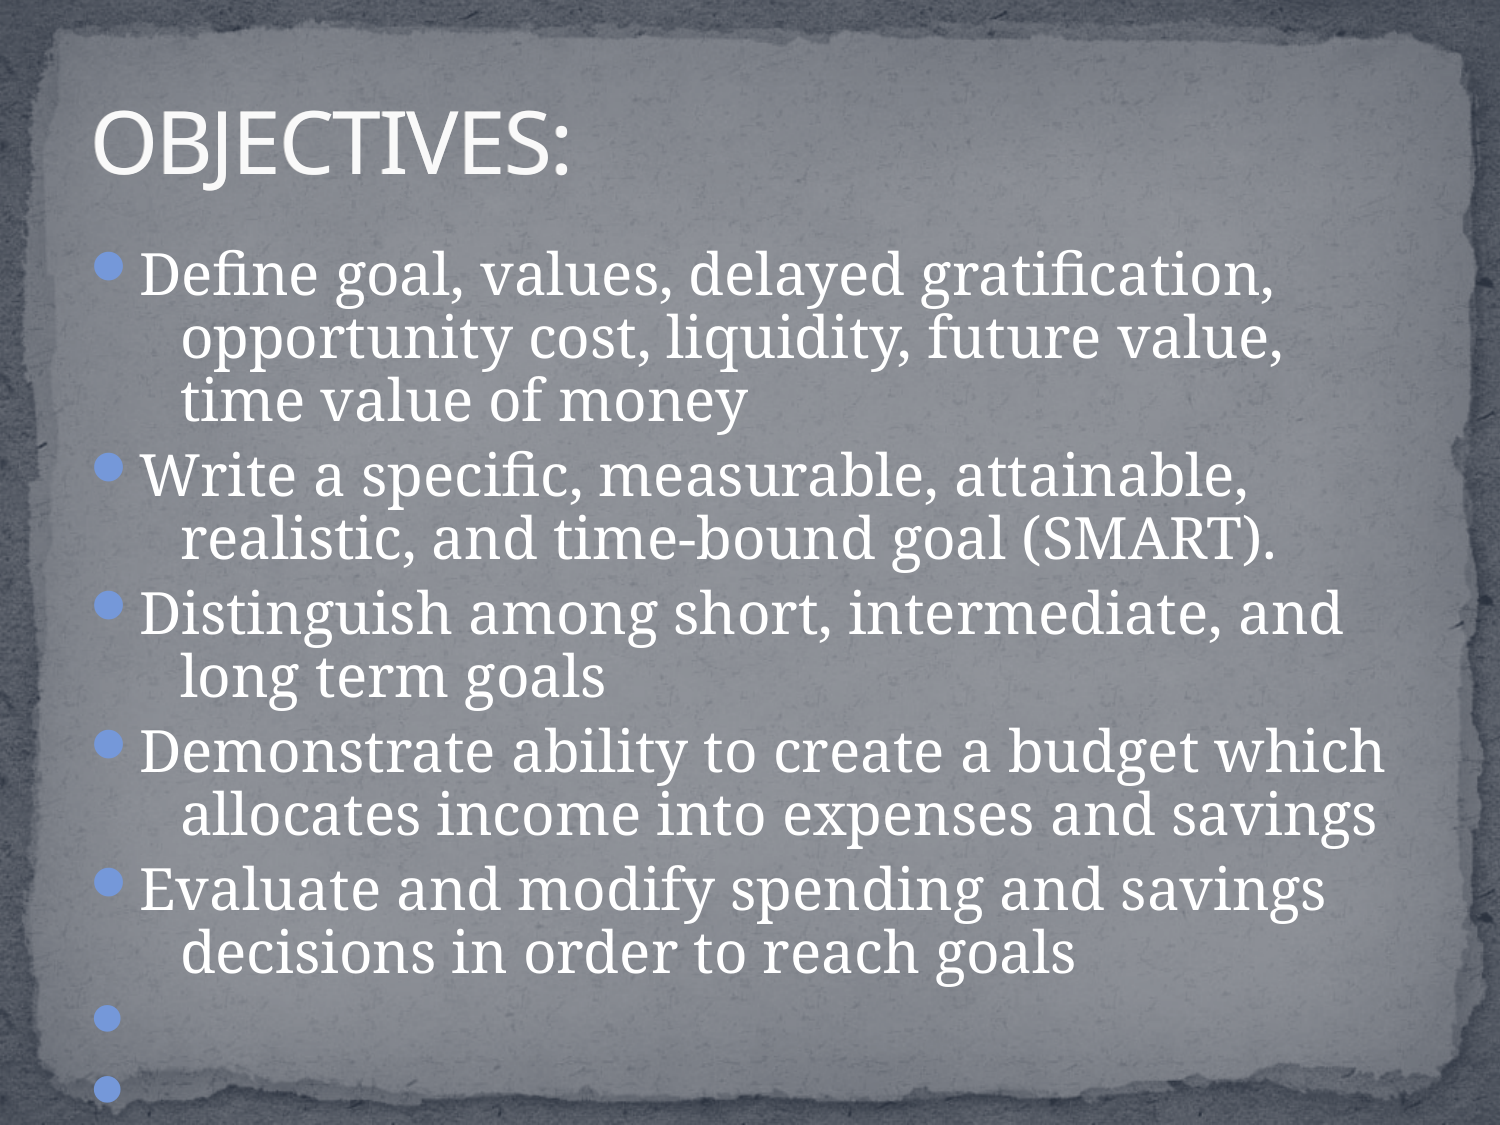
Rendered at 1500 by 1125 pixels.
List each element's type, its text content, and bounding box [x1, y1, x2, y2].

list Define goal, values, delayed gratification, opportunity cost, liquidity, future value, time value of money Write a specific, measurable, attainable, realistic, and time-bound goal (SMART). Distinguish among short, intermediate, and long term goals Demonstrate ability to create a budget which allocates income into expenses and savings Evaluate and modify spending and savings decisions in order to reach goals [75, 237, 1426, 1063]
title Objectives: [75, 50, 1426, 201]
